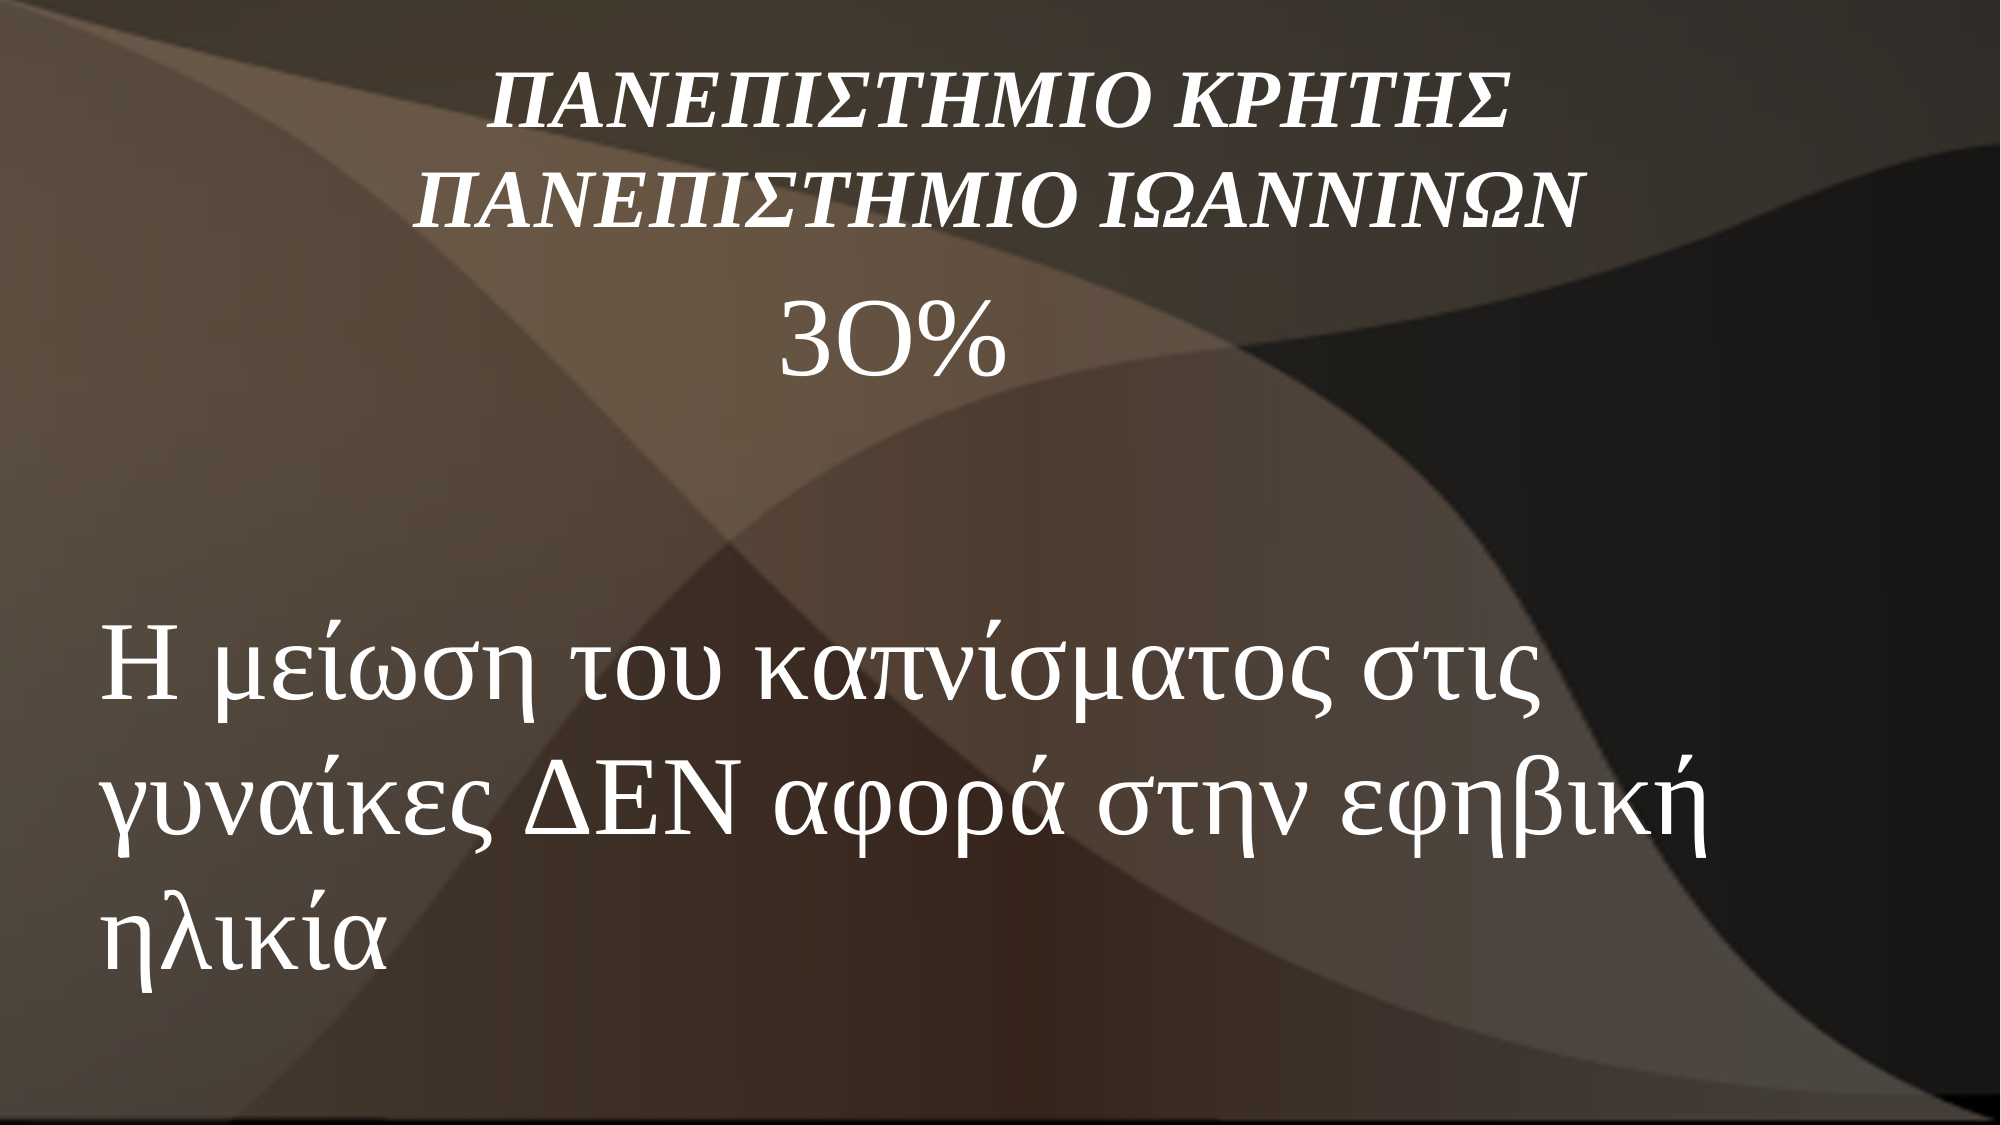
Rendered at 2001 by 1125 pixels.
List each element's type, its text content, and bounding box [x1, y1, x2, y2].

list 3Ο% Η μείωση του καπνίσματος στις γυναίκες ΔΕΝ αφορά στην εφηβική ηλικία [99, 263, 1900, 1006]
title ΠΑΝΕΠΙΣΤΗΜΙΟ ΚΡΗΤΗΣ ΠΑΝΕΠΙΣΤΗΜΙΟ ΙΩΑΝΝΙΝΩΝ [99, 44, 1900, 233]
